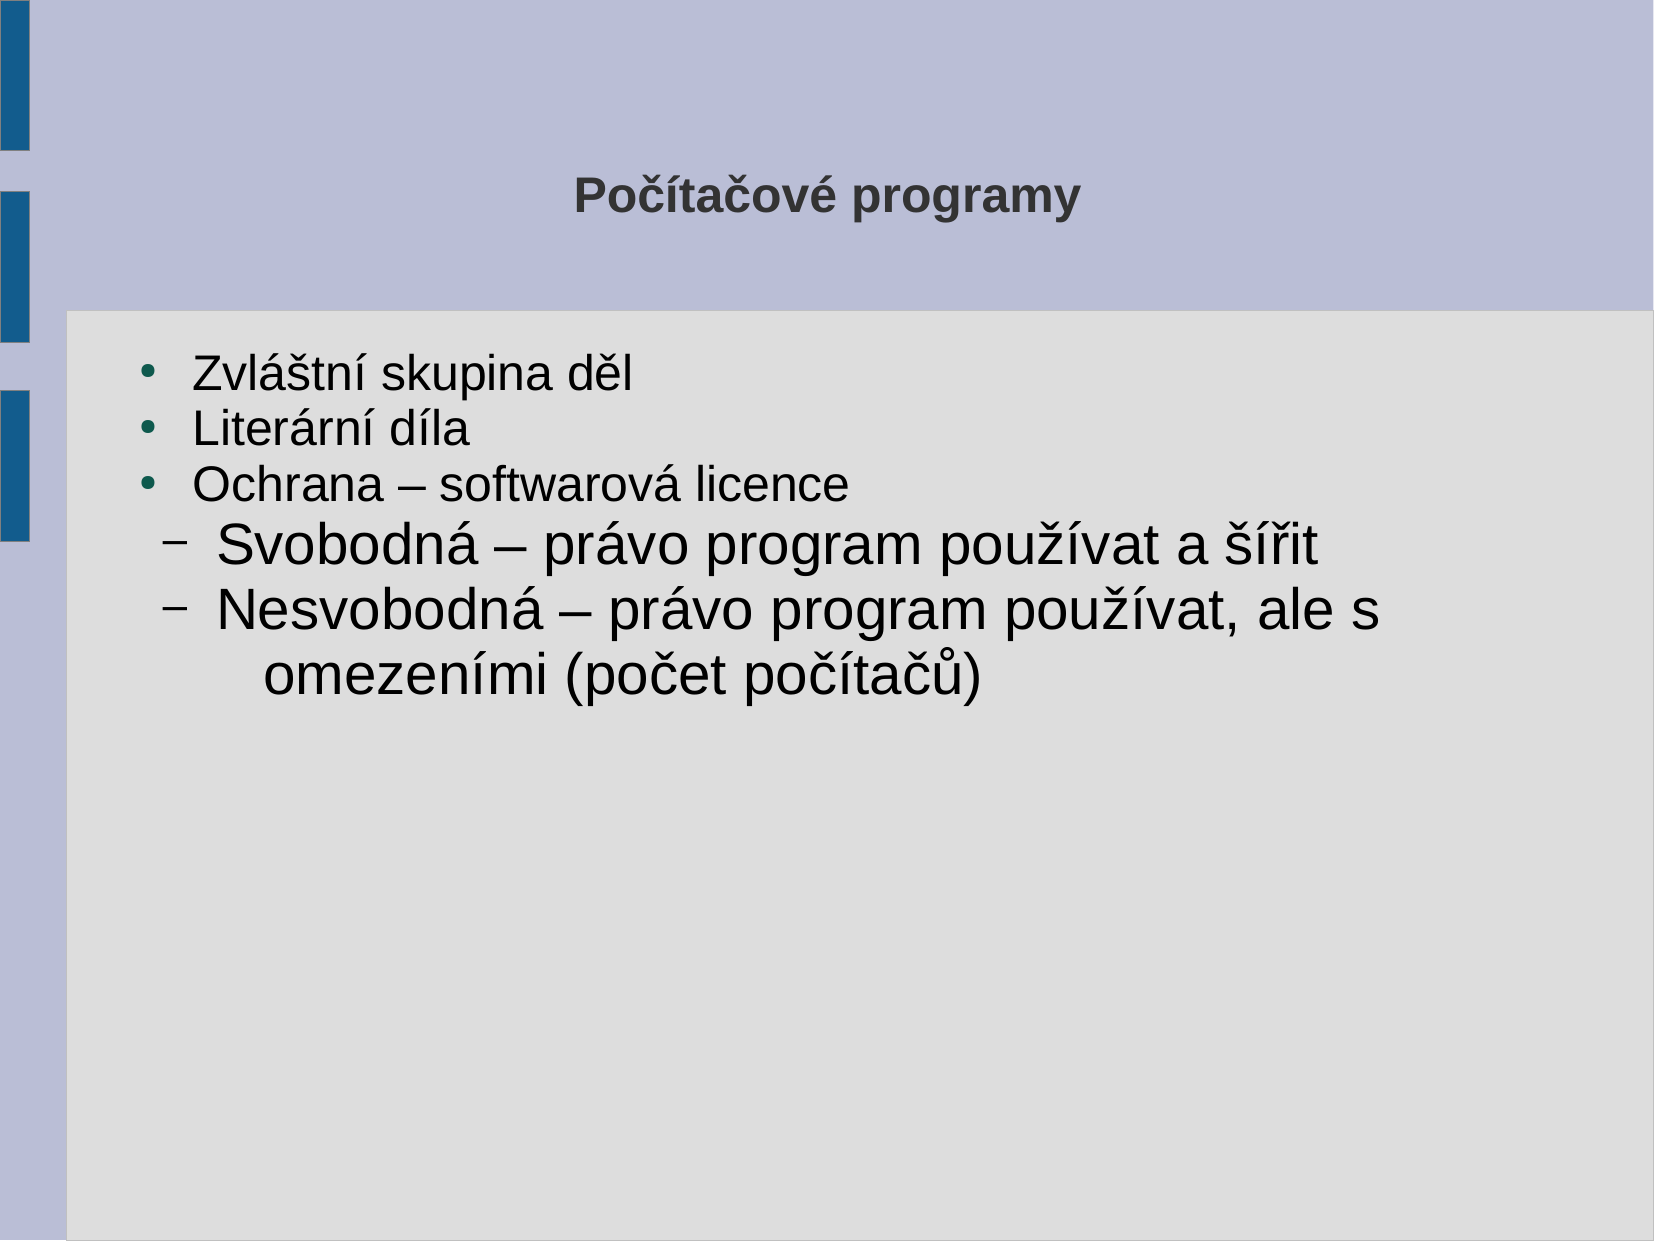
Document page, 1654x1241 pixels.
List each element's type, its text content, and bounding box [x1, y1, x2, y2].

title Počítačové programy [121, 91, 1534, 299]
list Zvláštní skupina děl Literární díla Ochrana – softwarová licence Svobodná – právo program používat a šířit Nesvobodná – právo program používat, ale s omezeními (počet počítačů) [121, 344, 1534, 1127]
